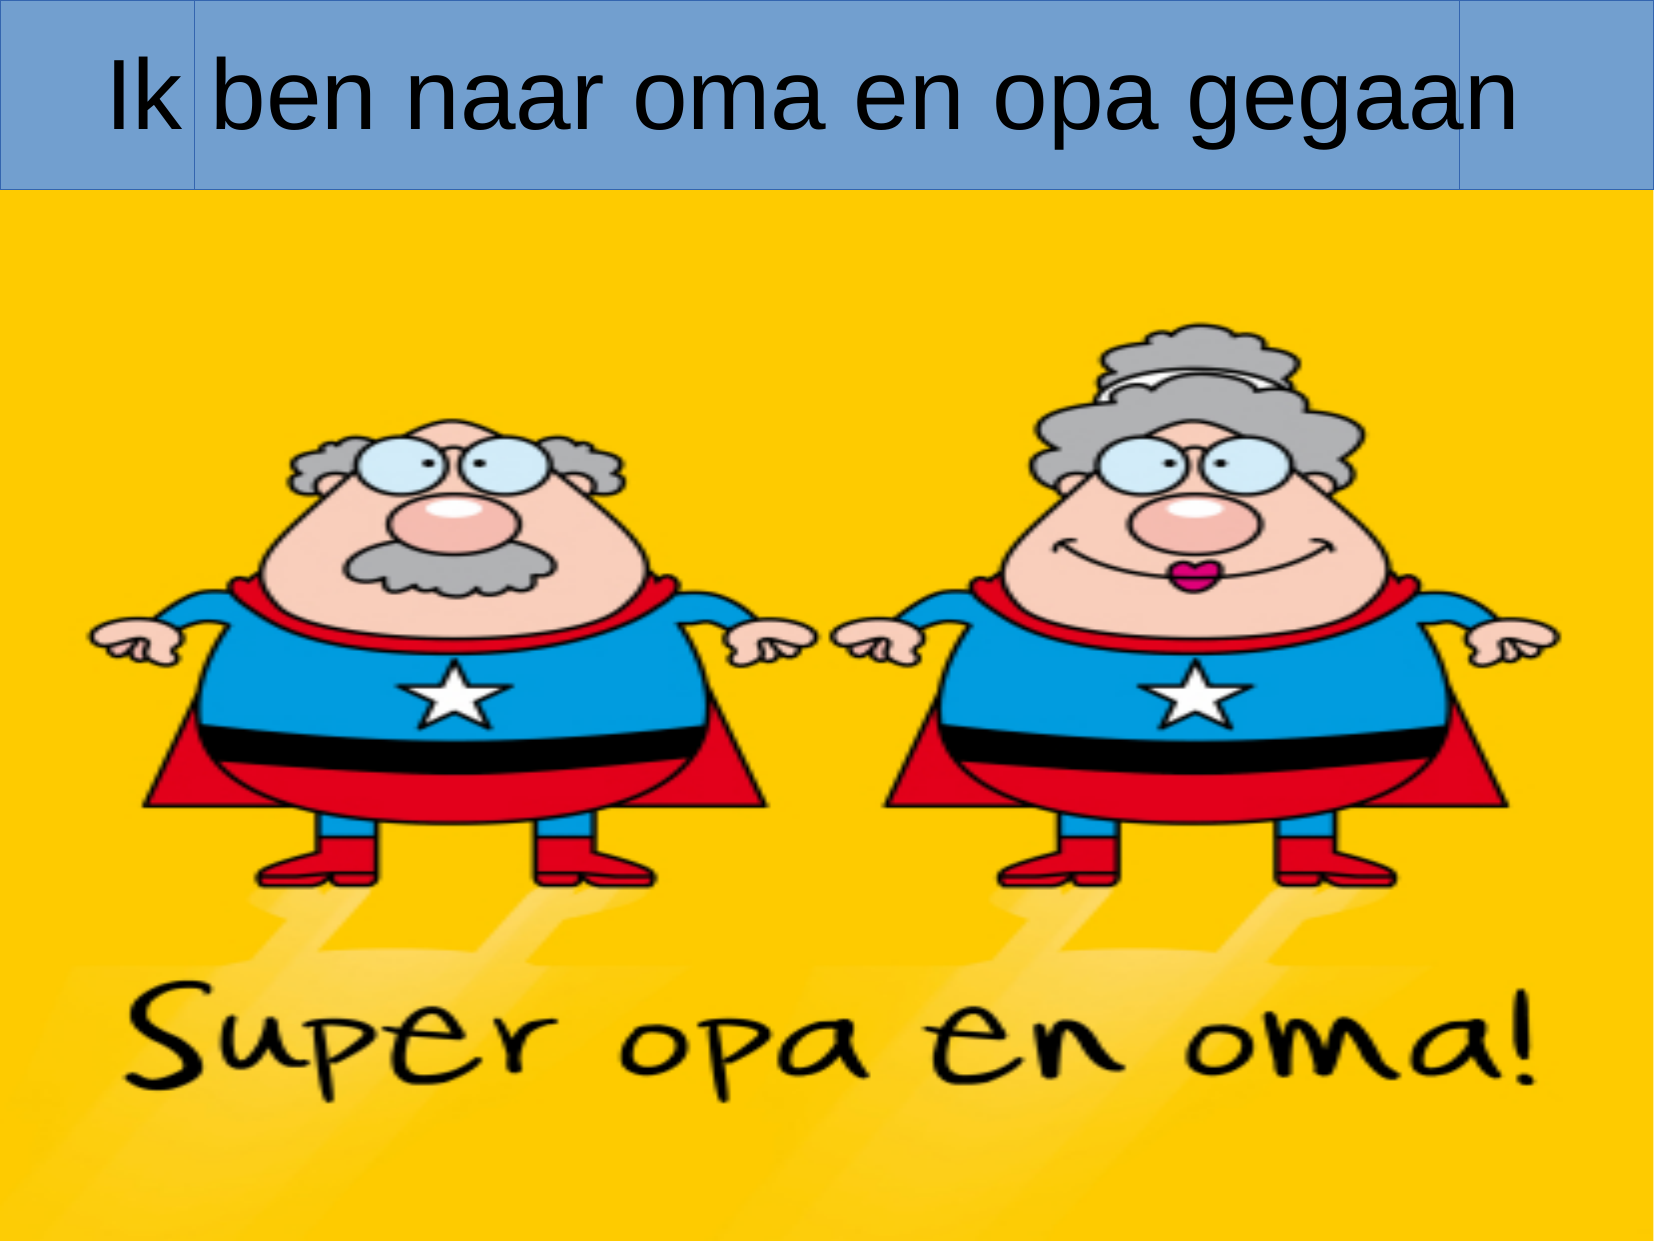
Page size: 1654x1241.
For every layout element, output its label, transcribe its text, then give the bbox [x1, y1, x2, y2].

picture [0, 189, 1654, 1241]
text_box Ik ben naar oma en opa gegaan [0, 0, 1654, 190]
